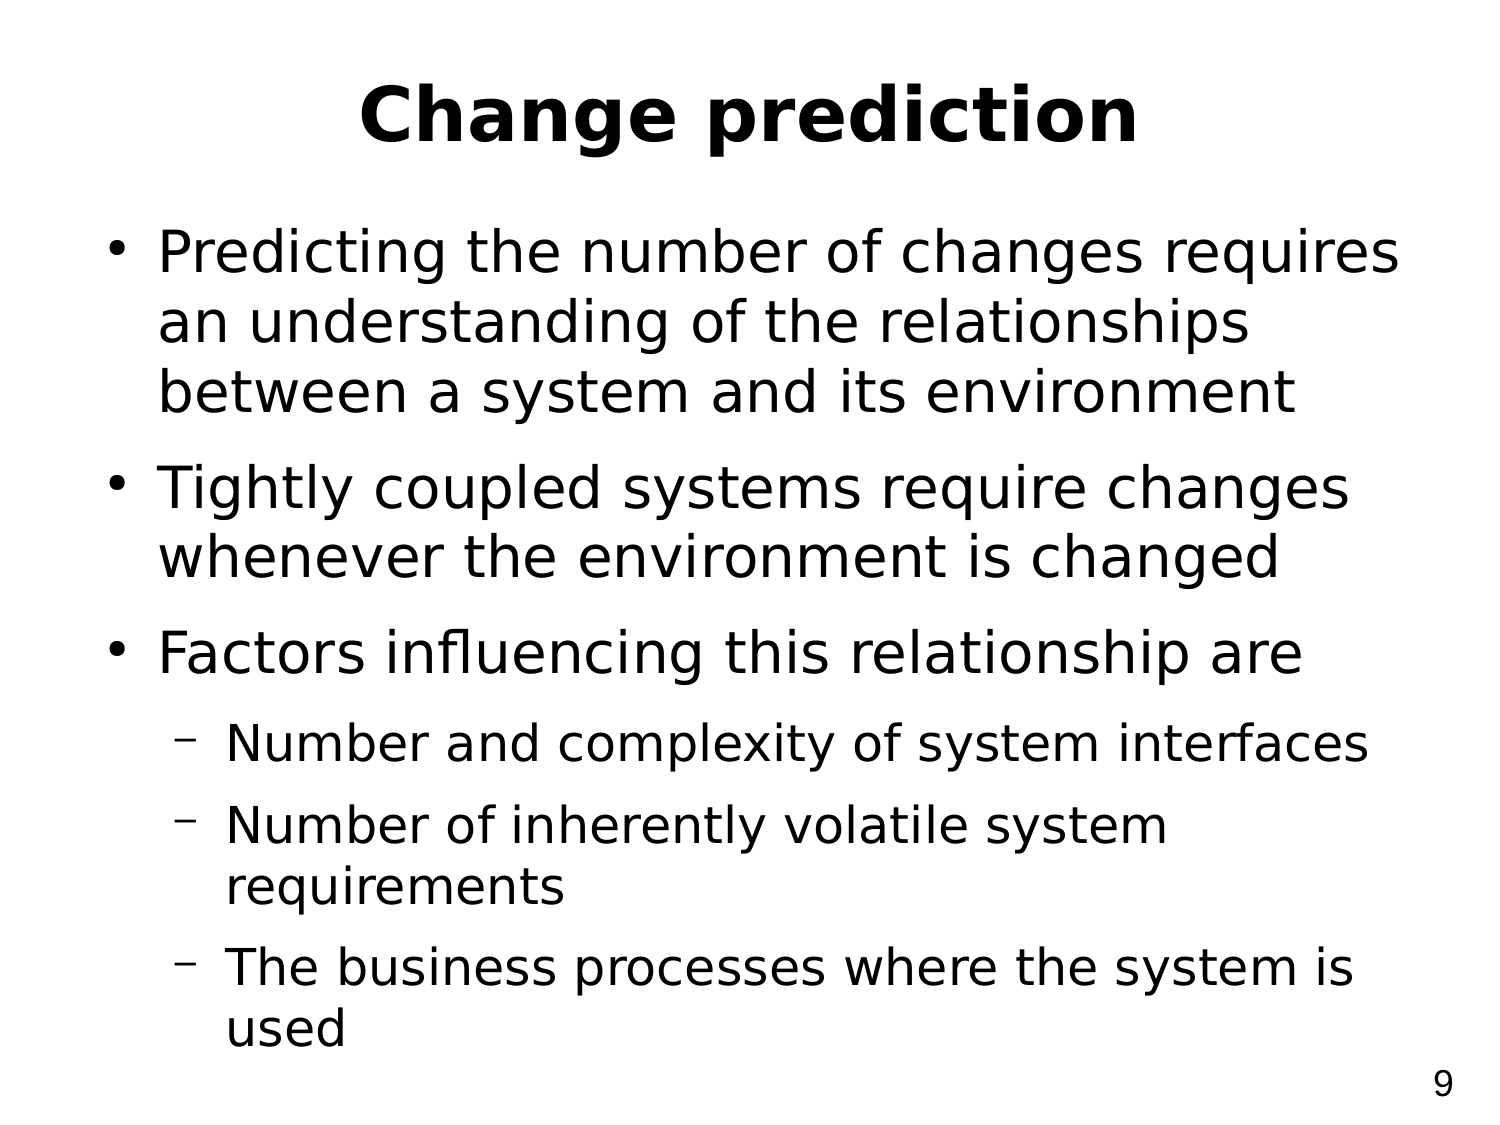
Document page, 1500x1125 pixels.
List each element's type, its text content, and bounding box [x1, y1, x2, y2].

title Change prediction [75, 44, 1425, 177]
list Predicting the number of changes requires an understanding of the relationships between a system and its environment Tightly coupled systems require changes whenever the environment is changed Factors influencing this relationship are Number and complexity of system interfaces Number of inherently volatile system requirements The business processes where the system is used [75, 206, 1425, 1093]
